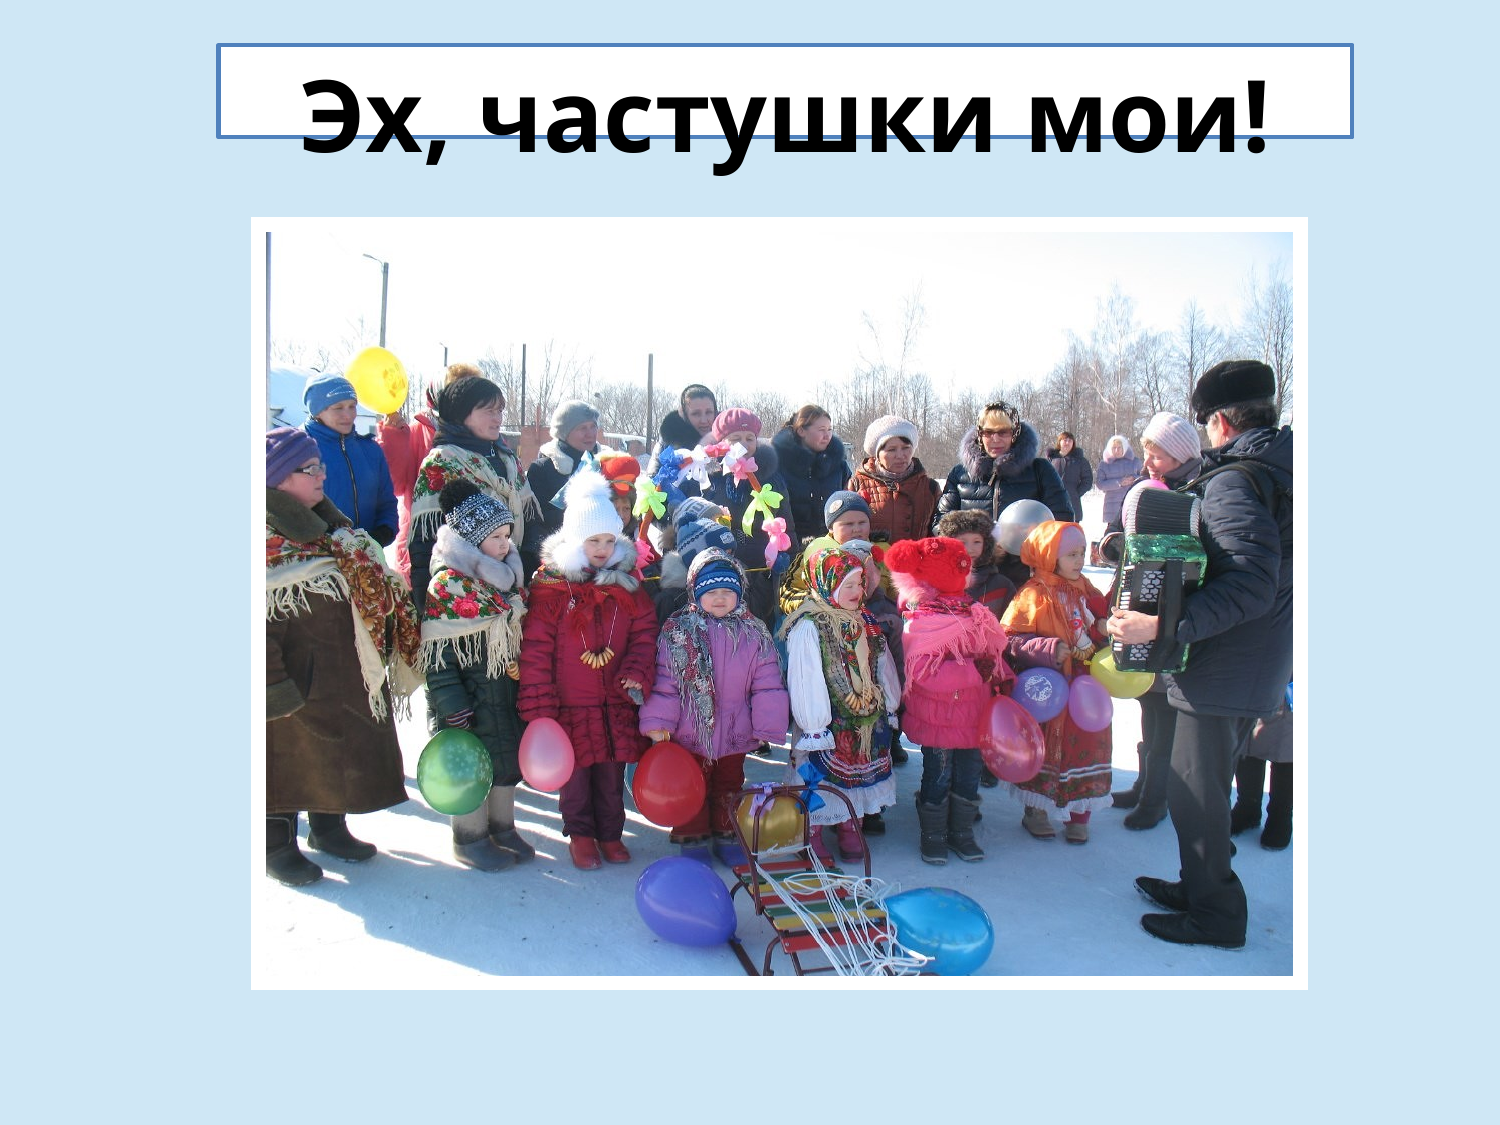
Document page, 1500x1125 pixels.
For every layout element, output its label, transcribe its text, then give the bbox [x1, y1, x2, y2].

picture [265, 231, 1294, 976]
title Эх, частушки мои! [218, 45, 1353, 138]
